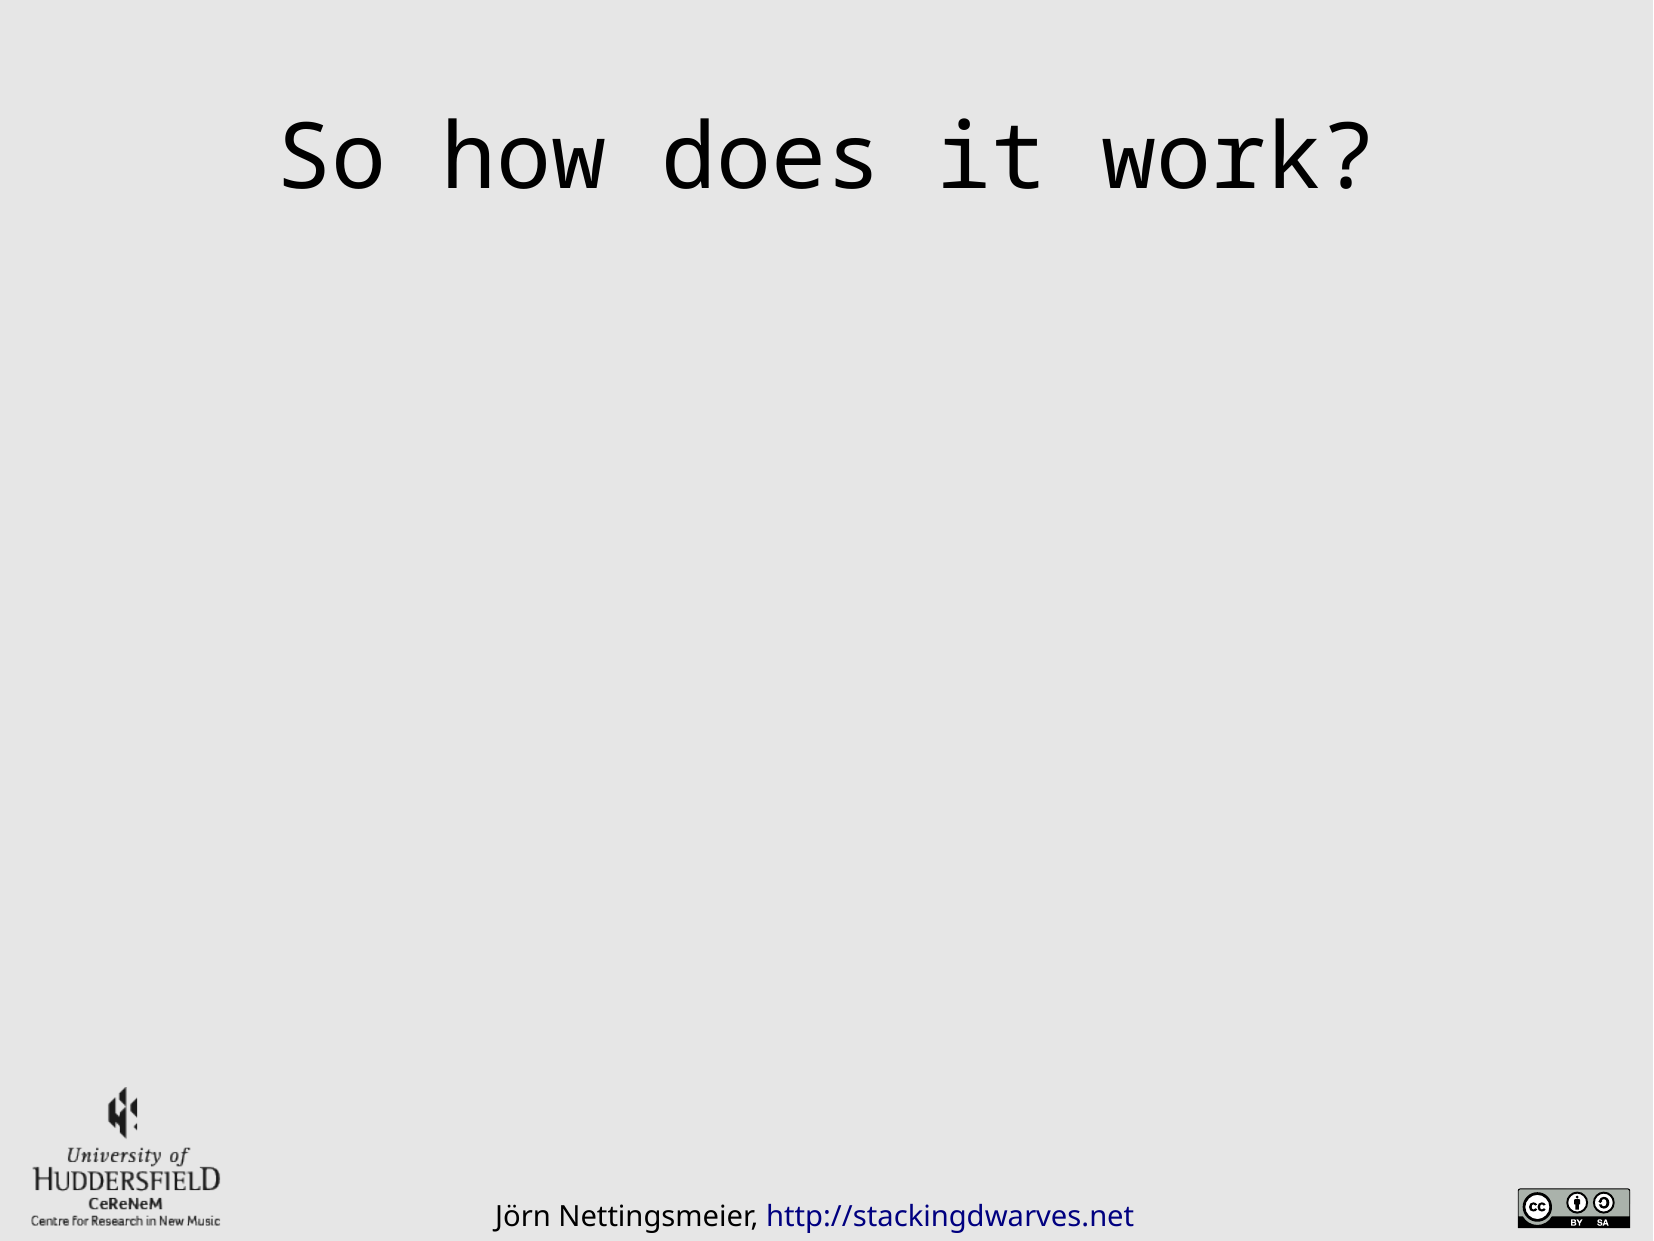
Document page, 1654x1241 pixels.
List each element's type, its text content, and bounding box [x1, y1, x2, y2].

picture [31, 1087, 222, 1229]
title So how does it work? [82, 49, 1571, 257]
